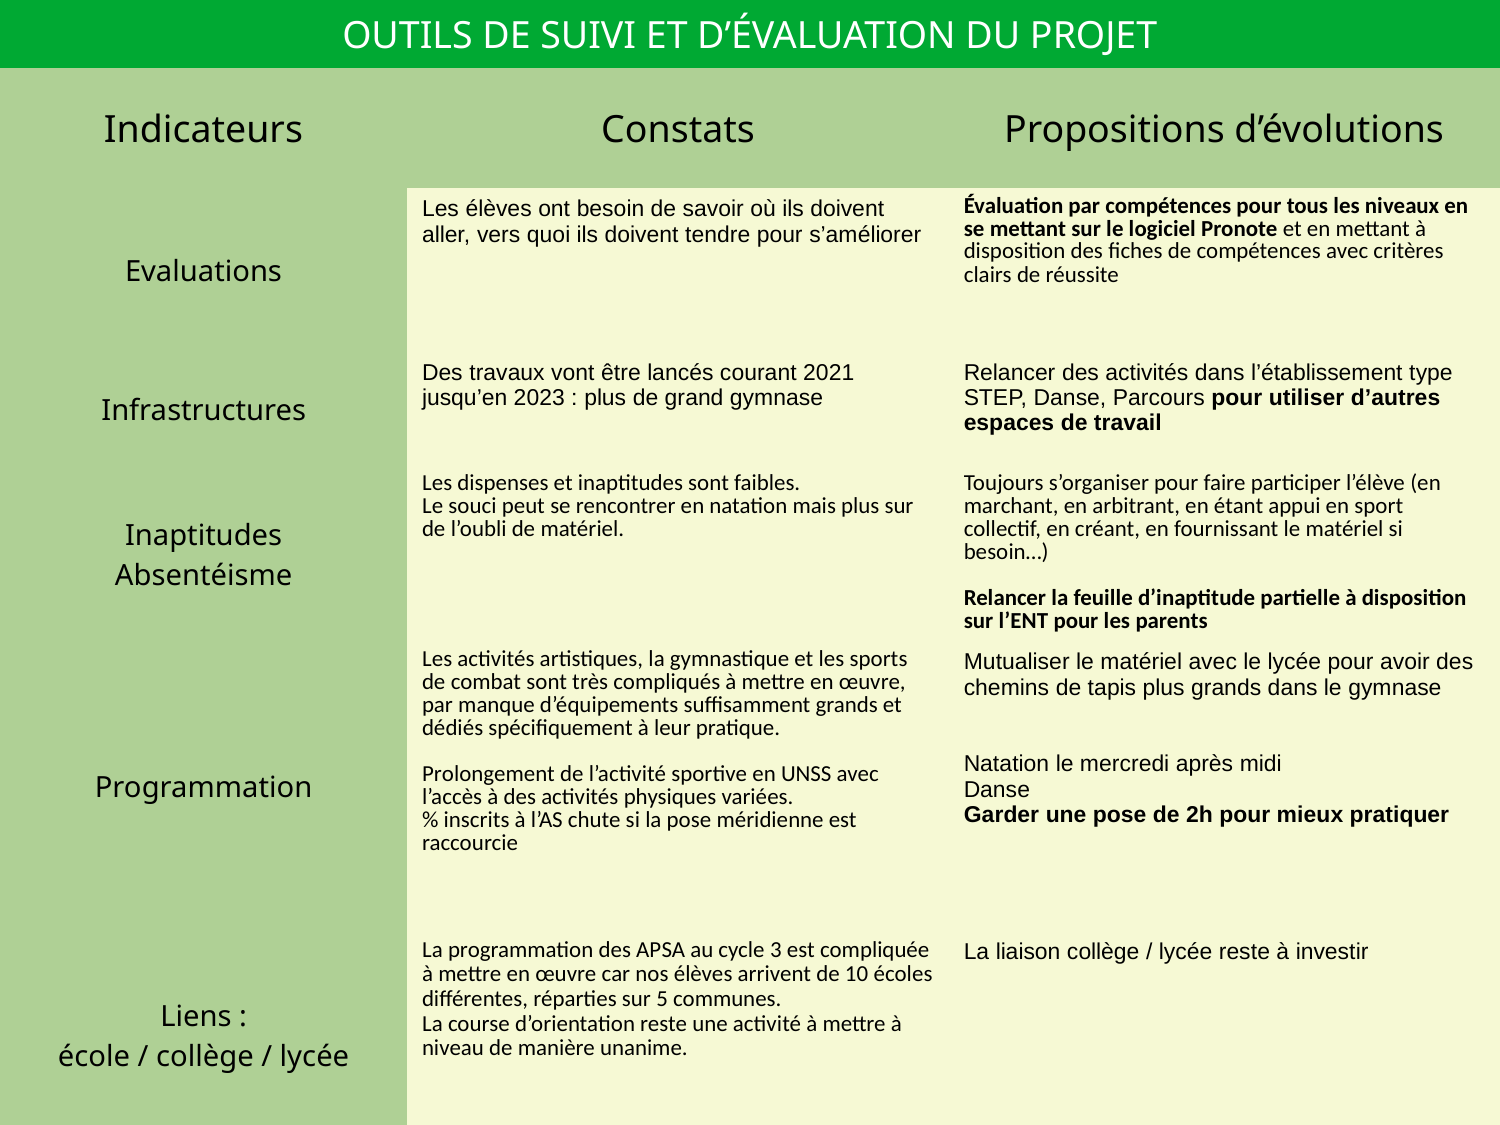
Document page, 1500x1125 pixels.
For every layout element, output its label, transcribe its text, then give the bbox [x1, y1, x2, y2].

table_cell Les dispenses et inaptitudes sont faibles. Le souci peut se rencontrer en natation mais plus sur de l’oubli de matériel. [407, 466, 949, 642]
table_cell Inaptitudes Absentéisme [0, 466, 407, 642]
table_cell Indicateurs [0, 68, 407, 188]
table_cell Constats [407, 68, 949, 188]
table_cell Relancer des activités dans l’établissement type STEP, Danse, Parcours pour utiliser d’autres espaces de travail [949, 352, 1500, 466]
table_cell Évaluation par compétences pour tous les niveaux en se mettant sur le logiciel Pronote et en mettant à disposition des fiches de compétences avec critères clairs de réussite [949, 188, 1500, 352]
table_cell Evaluations [0, 188, 407, 352]
table_cell Toujours s’organiser pour faire participer l’élève (en marchant, en arbitrant, en étant appui en sport collectif, en créant, en fournissant le matériel si besoin…) Relancer la feuille d’inaptitude partielle à disposition sur l’ENT pour les parents [949, 466, 1500, 642]
table_cell Liens : école / collège / lycée [0, 931, 407, 1125]
table_cell Les élèves ont besoin de savoir où ils doivent aller, vers quoi ils doivent tendre pour s’améliorer [407, 188, 949, 352]
table_header OUTILS DE SUIVI ET D’ÉVALUATION DU PROJET [0, 0, 1500, 68]
table_cell Mutualiser le matériel avec le lycée pour avoir des chemins de tapis plus grands dans le gymnase Natation le mercredi après midi Danse Garder une pose de 2h pour mieux pratiquer [949, 642, 1500, 931]
table_cell Des travaux vont être lancés courant 2021 jusqu’en 2023 : plus de grand gymnase [407, 352, 949, 466]
table_cell Programmation [0, 642, 407, 931]
table_cell Infrastructures [0, 352, 407, 466]
table_cell La programmation des APSA au cycle 3 est compliquée à mettre en œuvre car nos élèves arrivent de 10 écoles différentes, réparties sur 5 communes. La course d’orientation reste une activité à mettre à niveau de manière unanime. [407, 931, 949, 1125]
table_cell La liaison collège / lycée reste à investir [949, 931, 1500, 1125]
table_cell Les activités artistiques, la gymnastique et les sports de combat sont très compliqués à mettre en œuvre, par manque d’équipements suffisamment grands et dédiés spécifiquement à leur pratique. Prolongement de l’activité sportive en UNSS avec l’accès à des activités physiques variées. % inscrits à l’AS chute si la pose méridienne est raccourcie [407, 642, 949, 931]
table_cell Propositions d’évolutions [949, 68, 1500, 188]
